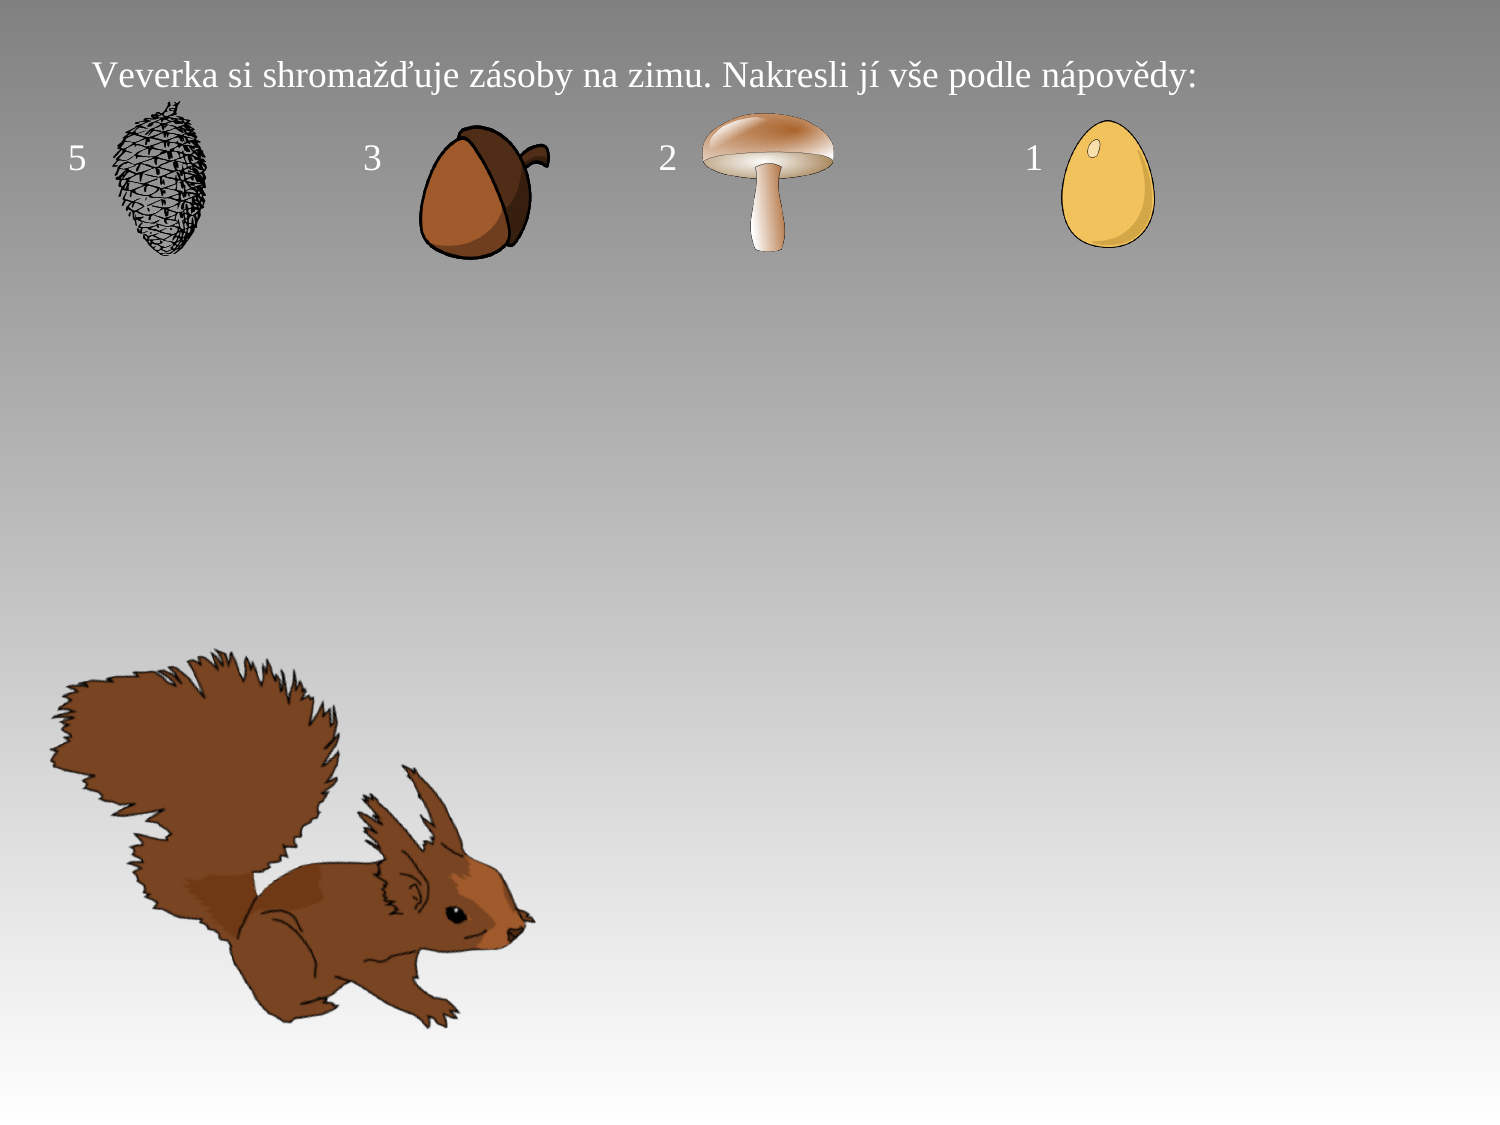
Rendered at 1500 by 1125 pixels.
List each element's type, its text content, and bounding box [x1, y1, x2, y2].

text_box 5 [53, 125, 124, 186]
picture [1061, 120, 1155, 248]
text_box 3 [348, 125, 396, 186]
text_box Veverka si shromažďuje zásoby na zimu. Nakresli jí vše podle nápovědy: [76, 42, 1447, 104]
picture [25, 553, 560, 1125]
picture [702, 113, 834, 252]
text_box 1 [1009, 125, 1117, 186]
picture [419, 125, 550, 260]
picture [112, 101, 207, 256]
text_box 2 [643, 125, 727, 186]
